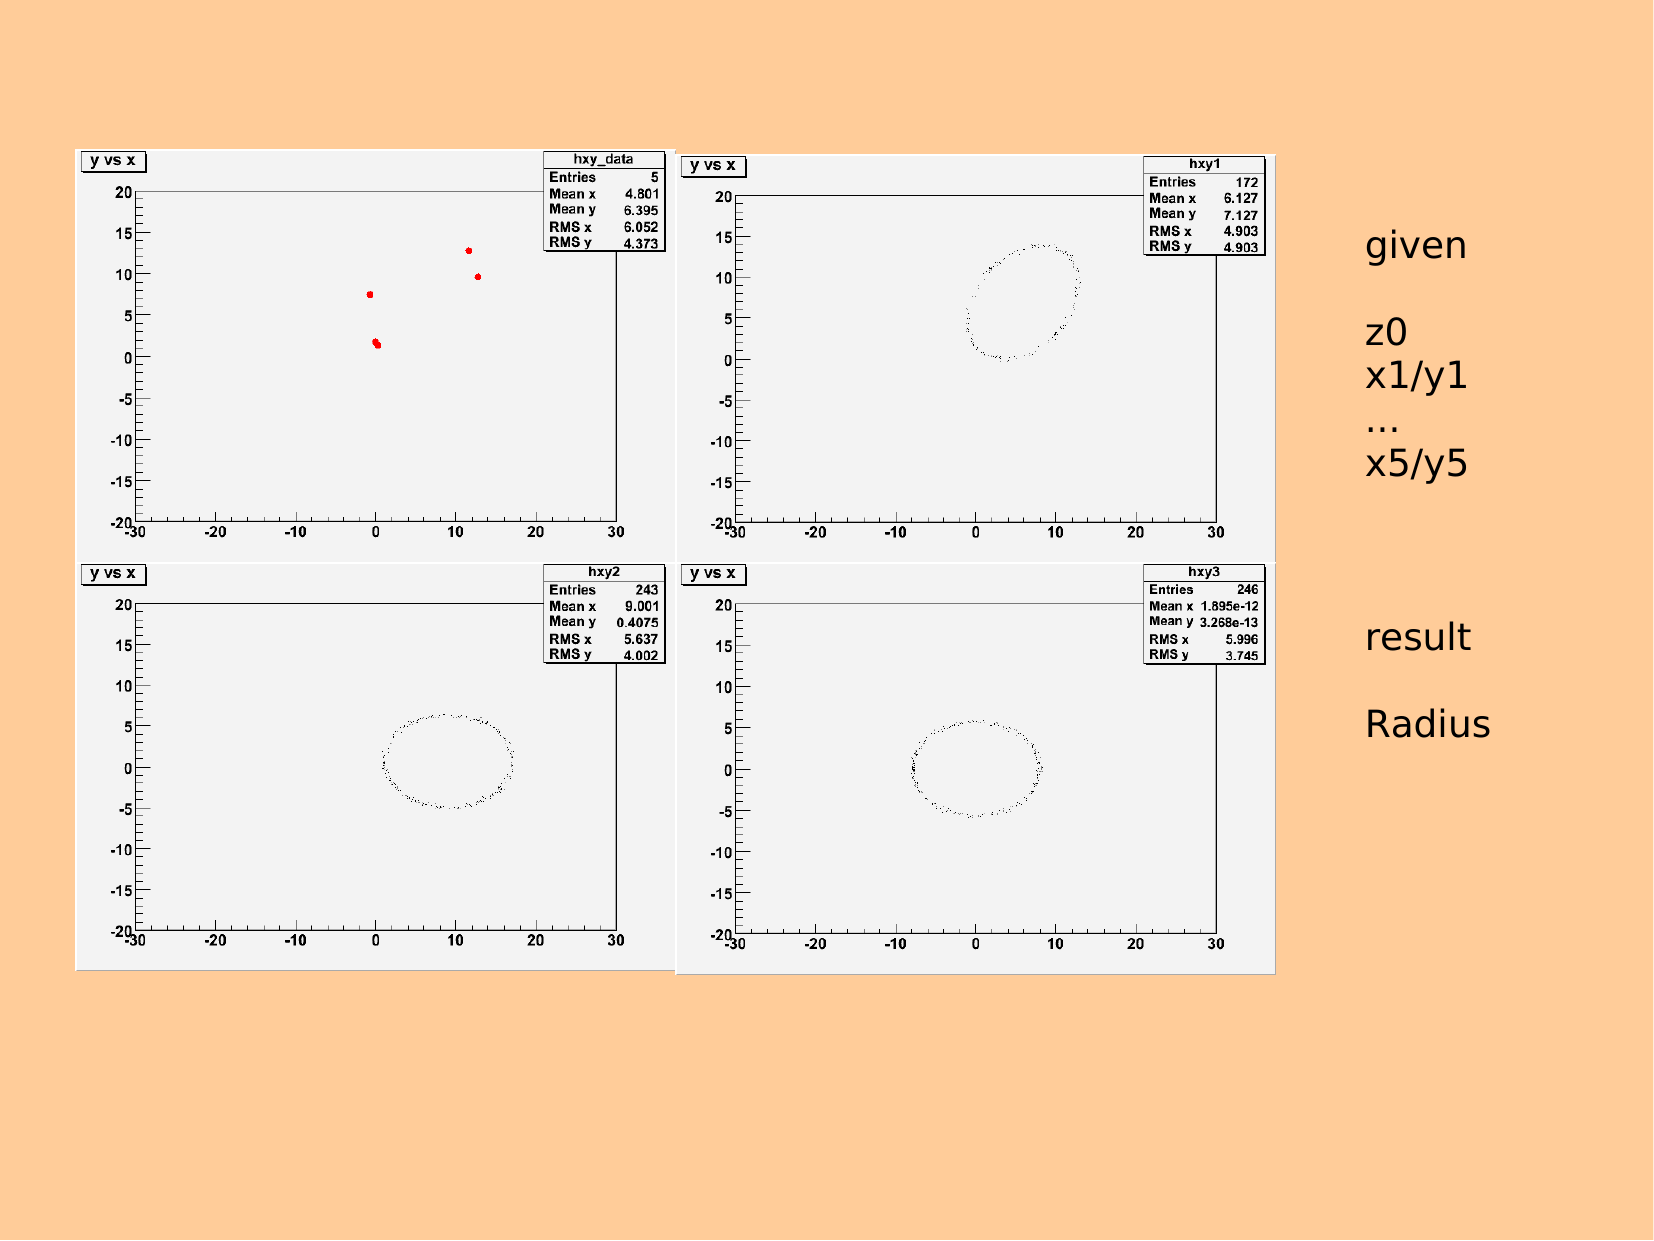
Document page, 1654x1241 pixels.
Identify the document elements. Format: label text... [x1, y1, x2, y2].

text_box given z0 x1/y1 ... x5/y5 result Radius [1350, 216, 1507, 797]
picture [75, 149, 1276, 976]
